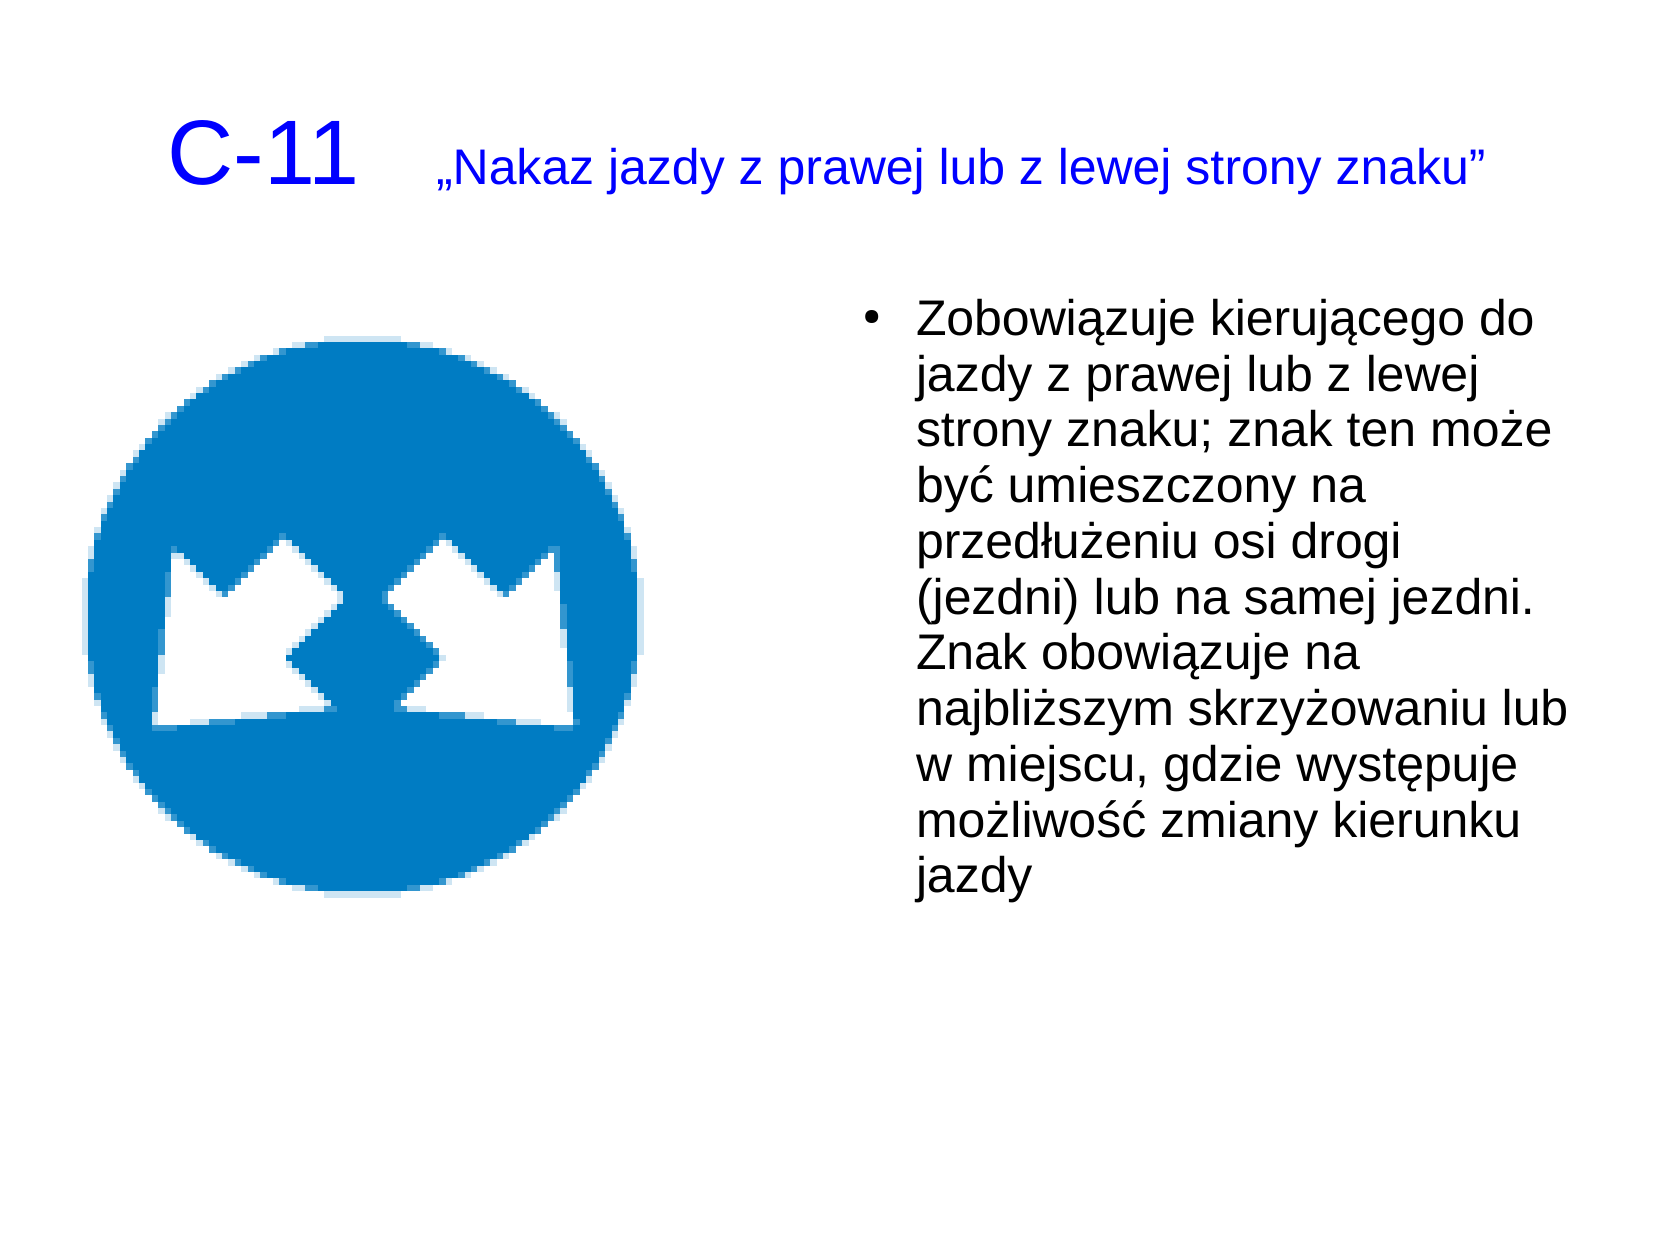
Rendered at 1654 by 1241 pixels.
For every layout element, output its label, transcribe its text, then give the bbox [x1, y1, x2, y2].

picture [82, 336, 644, 898]
list Zobowiązuje kierującego do jazdy z prawej lub z lewej strony znaku; znak ten może być umieszczony na przedłużeniu osi drogi (jezdni) lub na samej jezdni. Znak obowiązuje na najbliższym skrzyżowaniu lub w miejscu, gdzie występuje możliwość zmiany kierunku jazdy [845, 290, 1572, 1094]
title C-11 „Nakaz jazdy z prawej lub z lewej strony znaku” [82, 56, 1571, 250]
